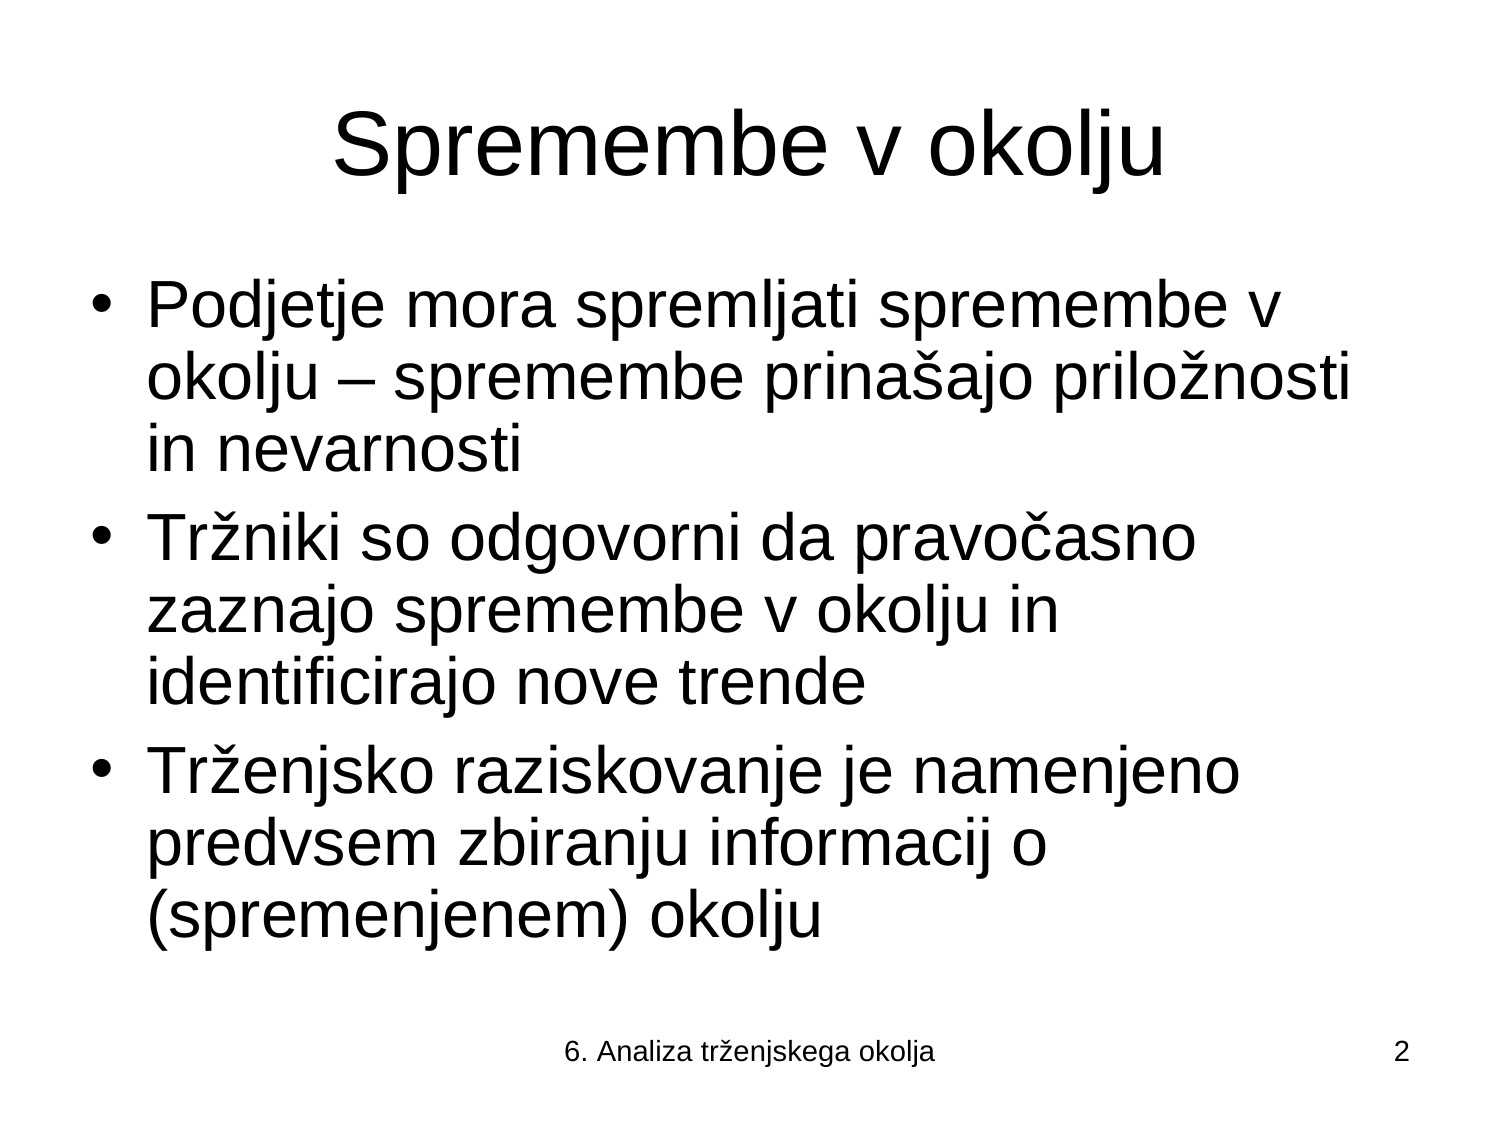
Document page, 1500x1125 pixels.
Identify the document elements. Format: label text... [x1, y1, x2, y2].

list Podjetje mora spremljati spremembe v okolju – spremembe prinašajo priložnosti in nevarnosti Tržniki so odgovorni da pravočasno zaznajo spremembe v okolju in identificirajo nove trende Trženjsko raziskovanje je namenjeno predvsem zbiranju informacij o (spremenjenem) okolju [75, 262, 1426, 1006]
title Spremembe v okolju [75, 45, 1426, 233]
text_box 6. Analiza trženjskega okolja [512, 1024, 988, 1103]
text_box <number> [1074, 1024, 1426, 1103]
